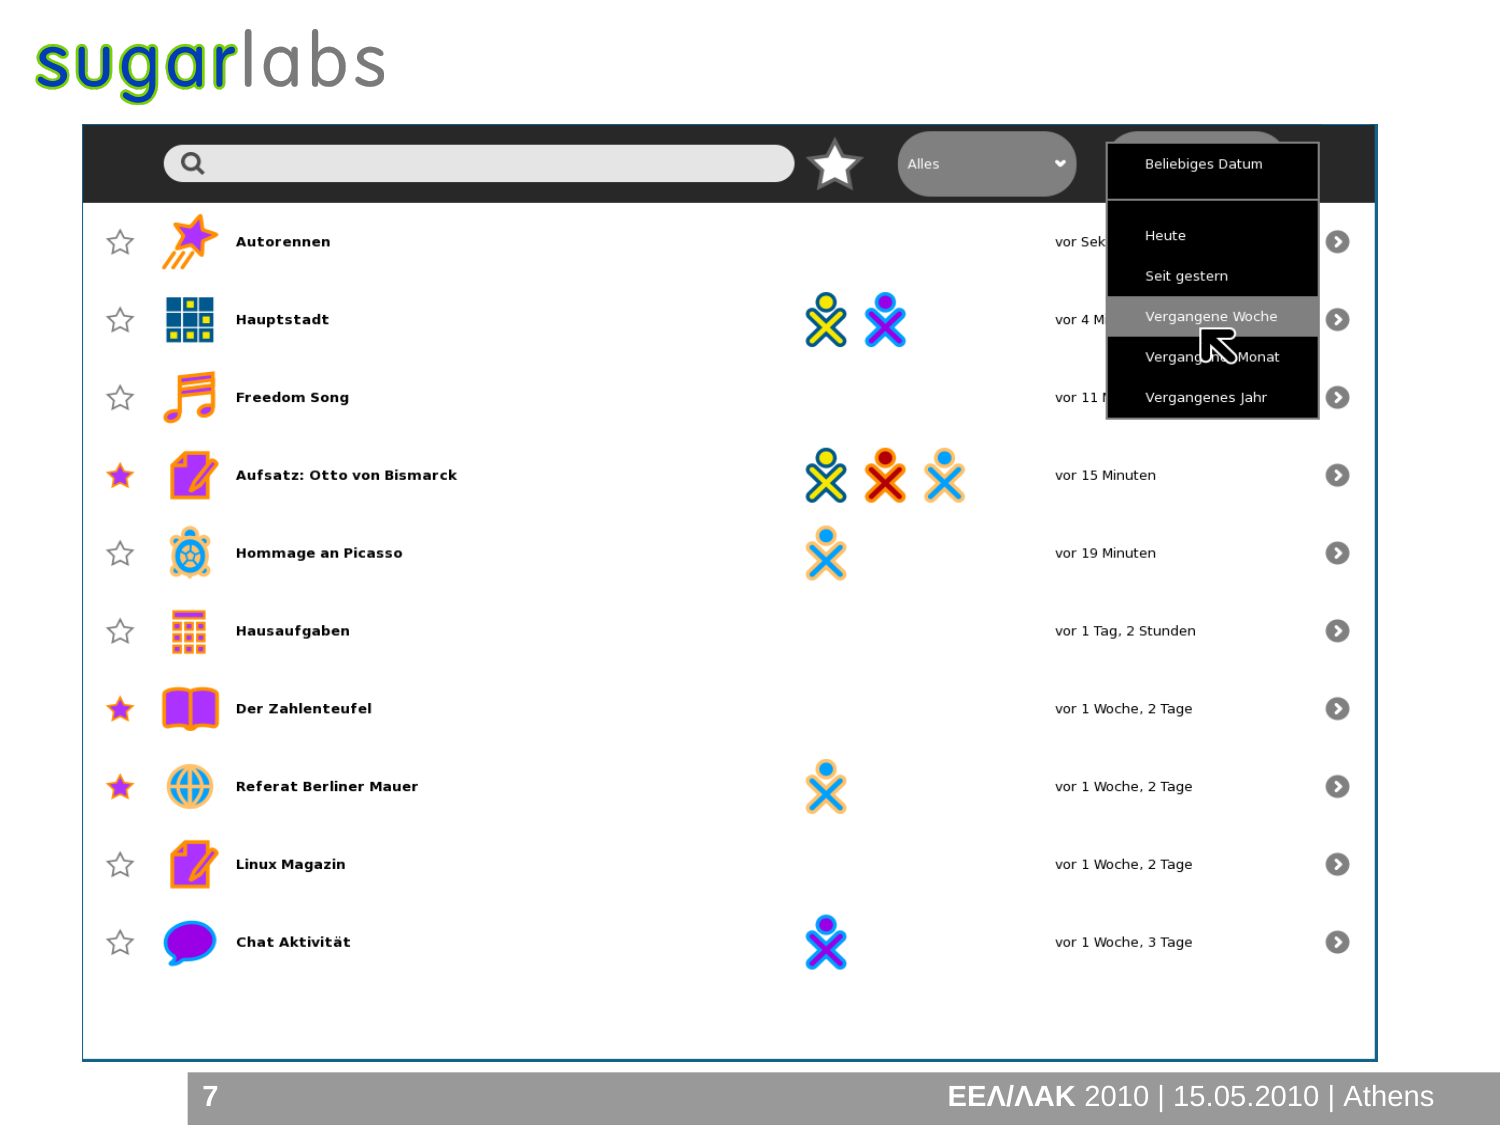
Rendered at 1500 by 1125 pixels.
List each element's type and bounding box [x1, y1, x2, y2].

picture [35, 29, 384, 105]
picture [82, 124, 1378, 1062]
